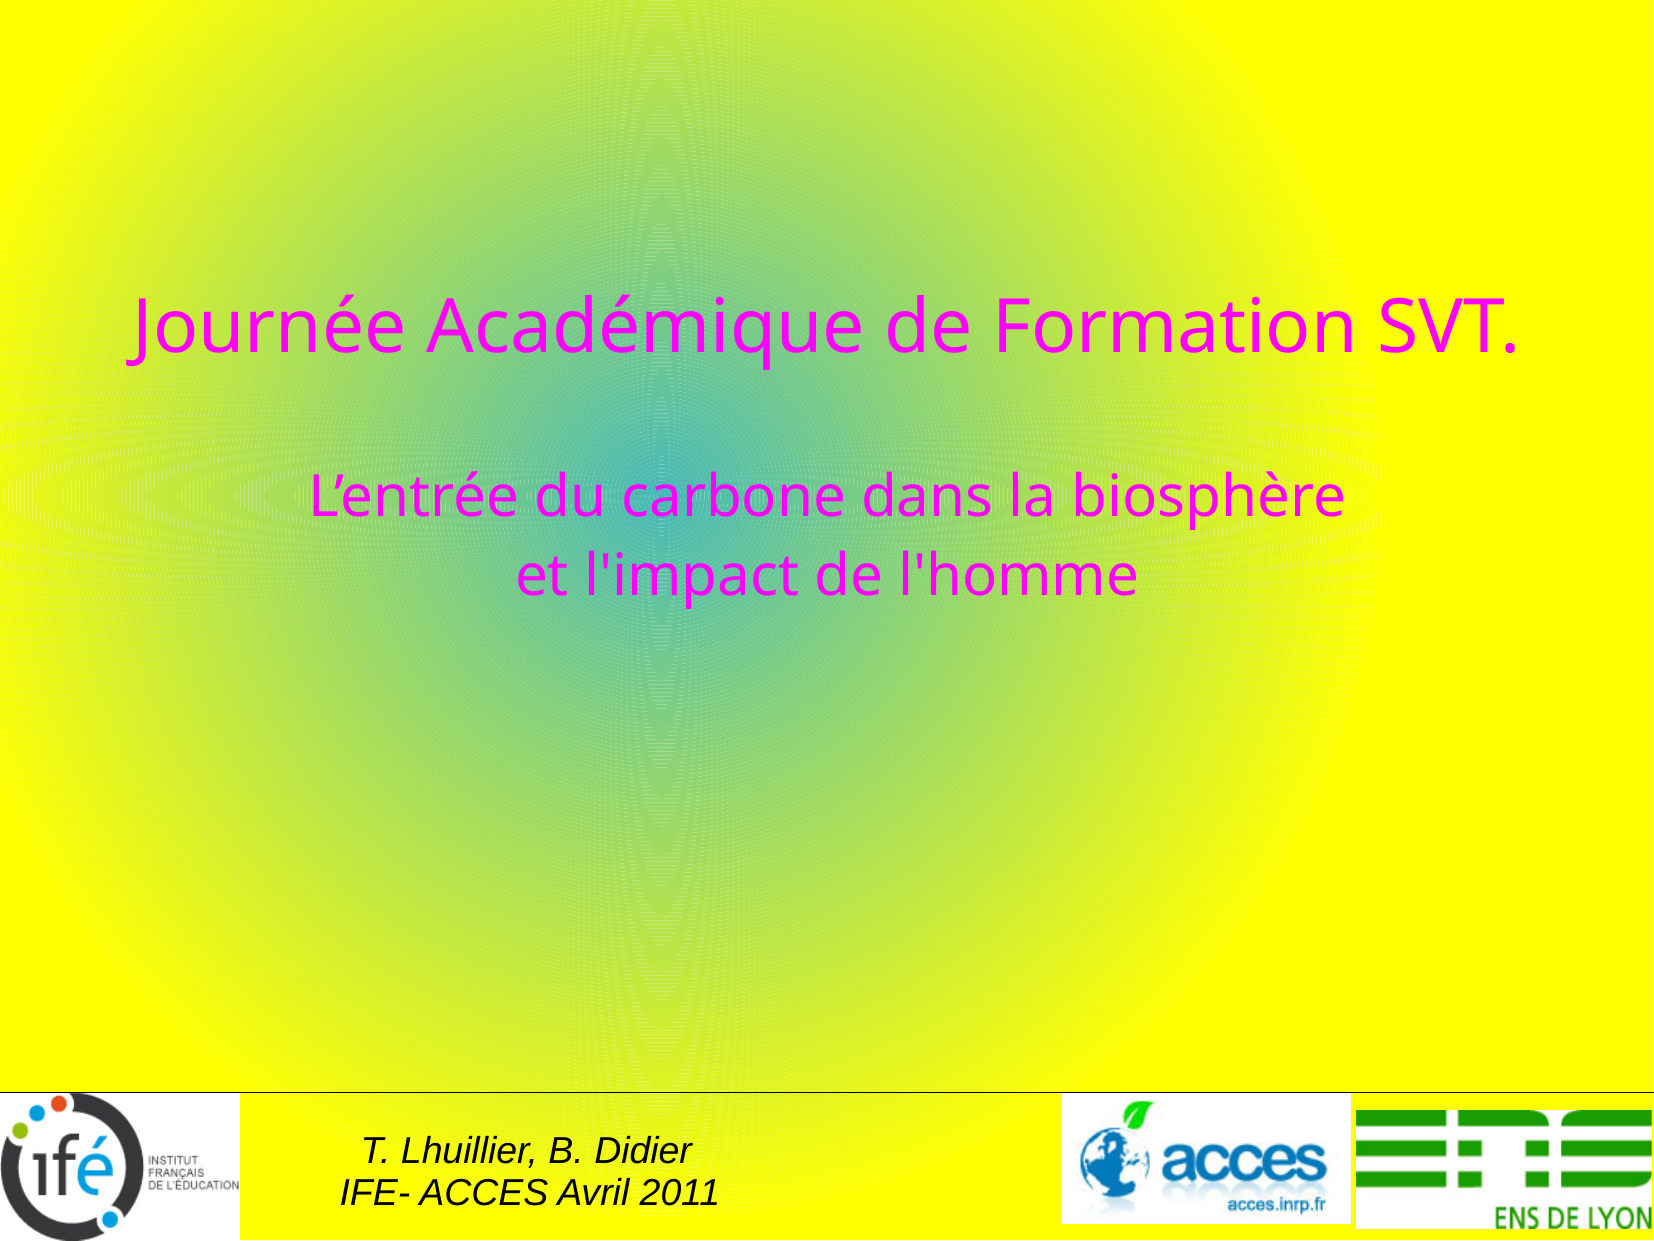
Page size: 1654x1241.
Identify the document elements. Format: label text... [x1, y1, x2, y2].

text_box Journée Académique de Formation SVT. L’entrée du carbone dans la biosphère et l'impact de l'homme [118, 265, 1547, 629]
picture [1356, 1110, 1652, 1229]
picture [1062, 1093, 1351, 1224]
text_box T. Lhuillier, B. Didier IFE- ACCES Avril 2011 [324, 1122, 886, 1221]
picture [0, 1093, 240, 1241]
